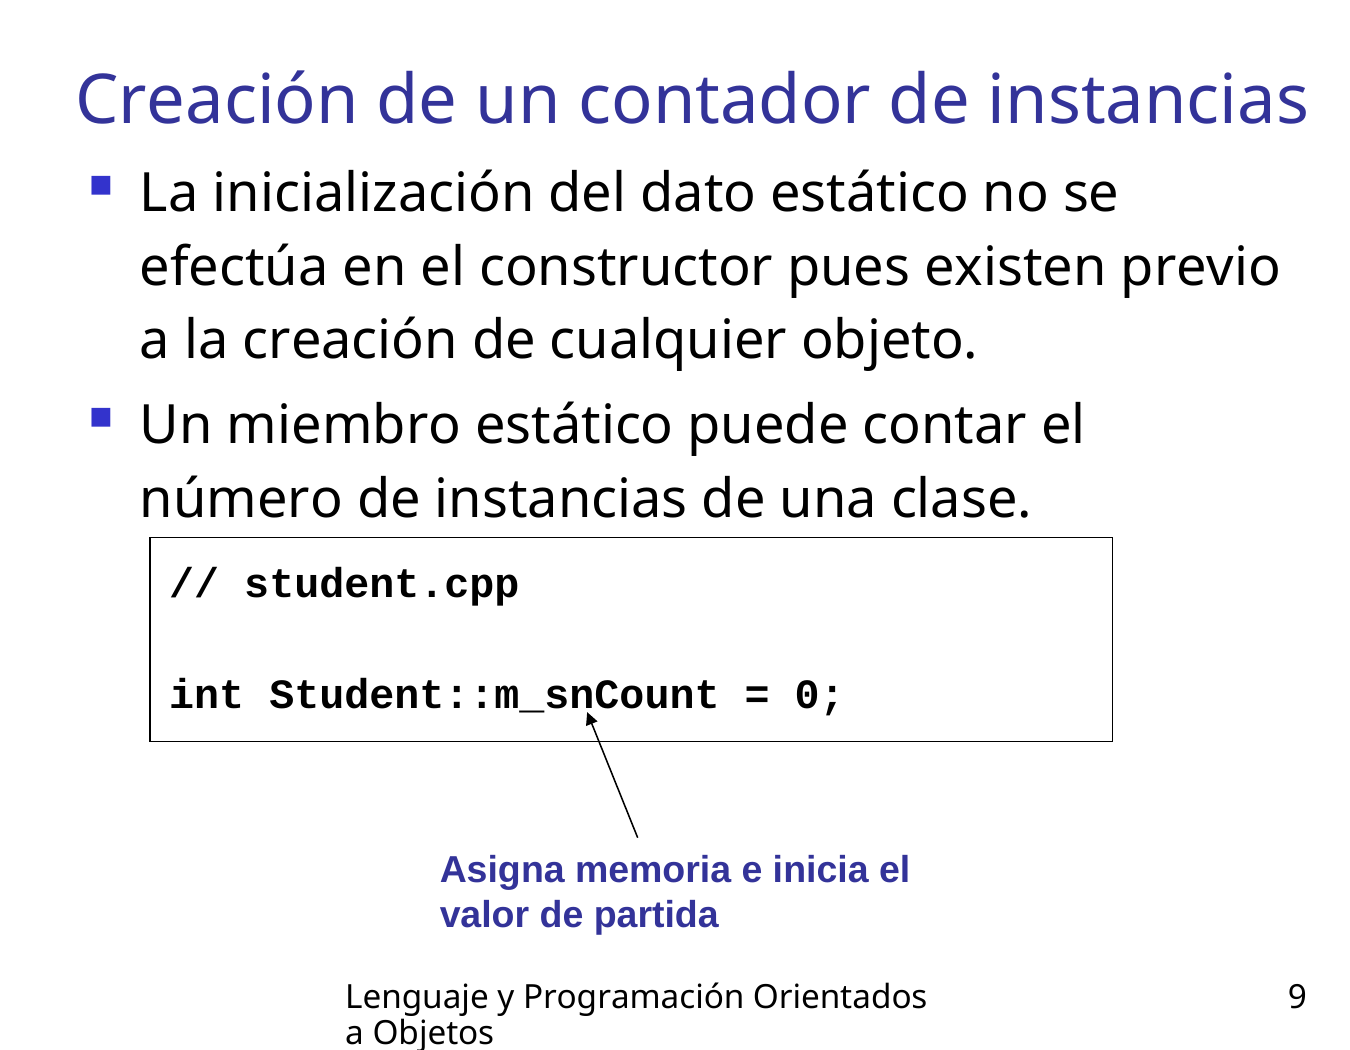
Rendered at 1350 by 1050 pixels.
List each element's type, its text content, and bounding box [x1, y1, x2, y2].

list La inicialización del dato estático no se efectúa en el constructor pues existen previo a la creación de cualquier objeto. Un miembro estático puede contar el número de instancias de una clase. [75, 146, 1316, 853]
text_box Asigna memoria e inicia el valor de partida [425, 853, 951, 943]
title Creación de un contador de instancias [75, 16, 1319, 168]
